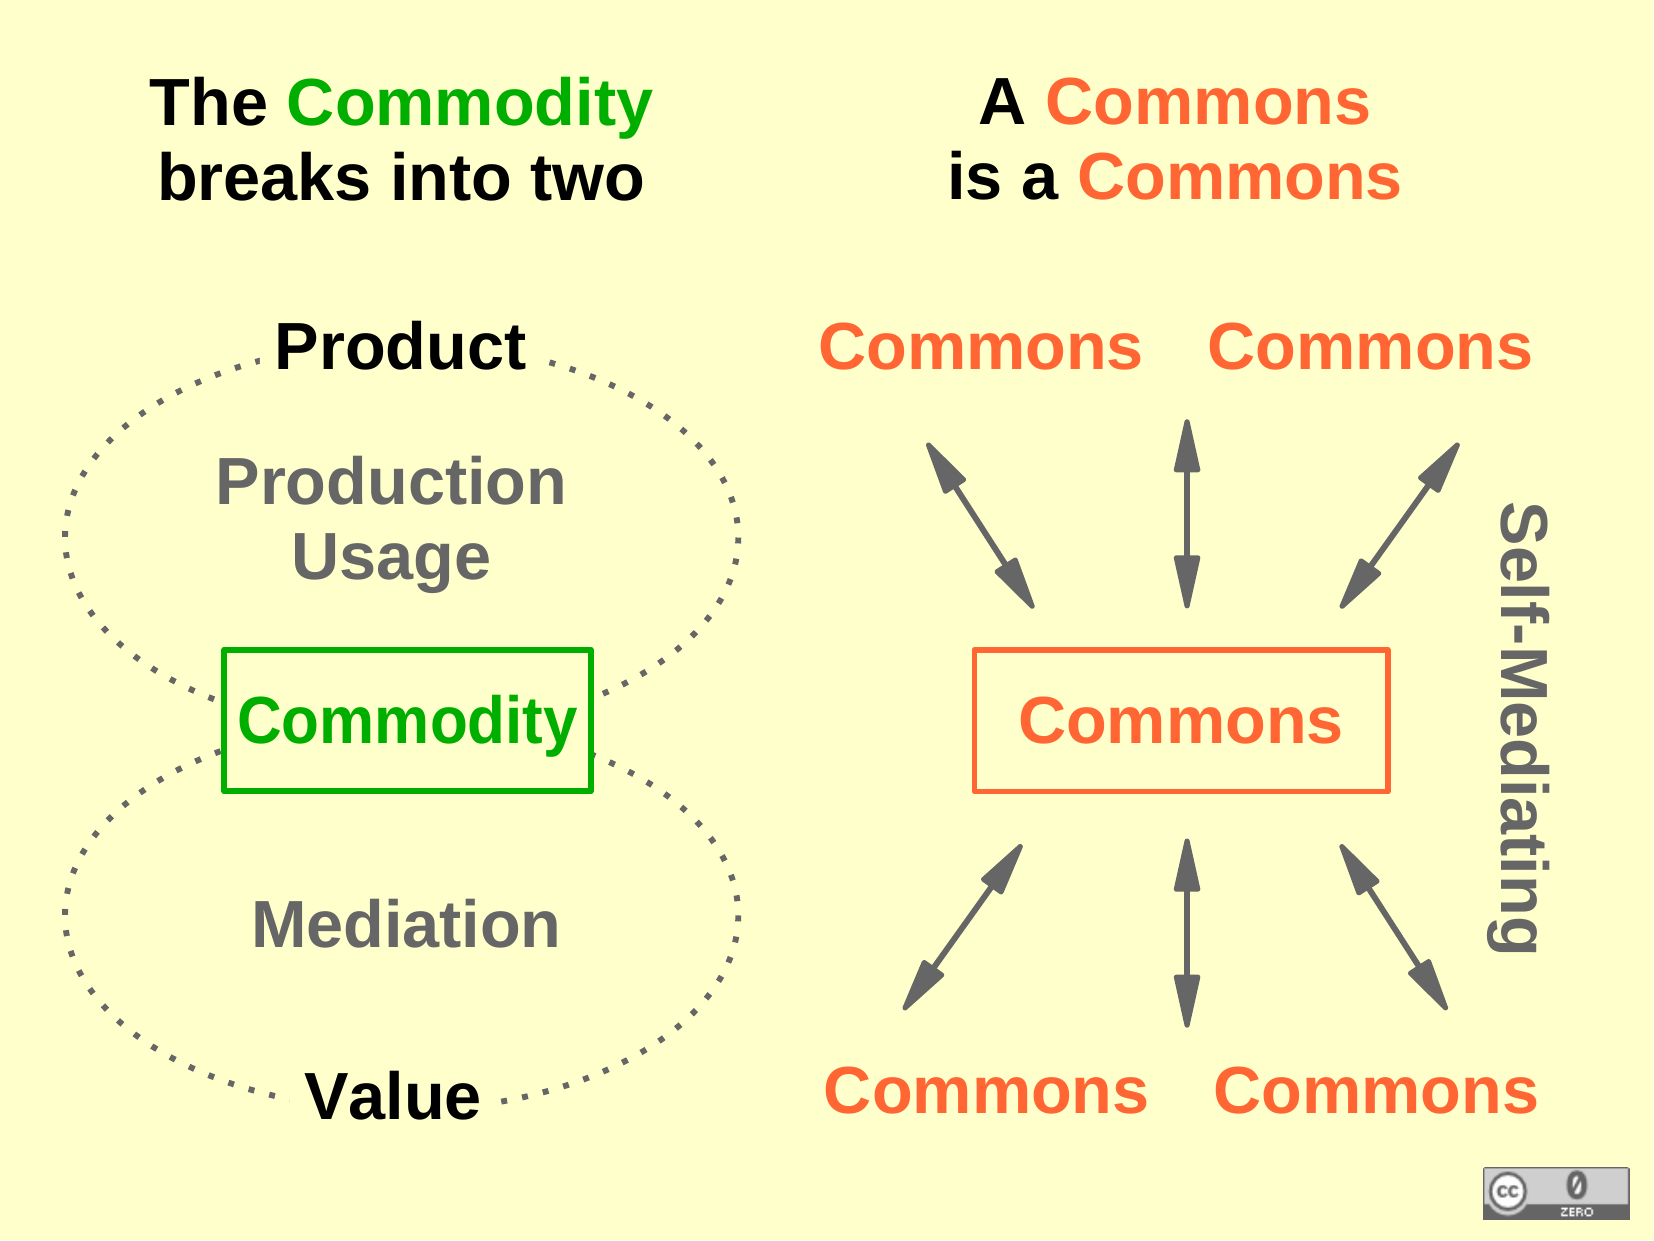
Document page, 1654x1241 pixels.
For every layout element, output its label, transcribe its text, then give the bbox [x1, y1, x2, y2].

text_box Commons [809, 1045, 1166, 1136]
text_box Commons [1192, 301, 1549, 391]
picture [1483, 1167, 1630, 1220]
text_box Commodity [224, 649, 591, 792]
text_box Self-Mediating [1479, 486, 1570, 973]
text_box Commons [974, 649, 1388, 792]
text_box Value [289, 1051, 494, 1141]
text_box Product [259, 301, 542, 391]
title The Commodity breaks into two [29, 31, 774, 249]
text_box Commons [803, 301, 1160, 391]
text_box Mediation [236, 880, 578, 970]
text_box Commons [1198, 1045, 1555, 1135]
title A Commons is a Commons [803, 29, 1548, 249]
text_box Production Usage [200, 437, 583, 602]
